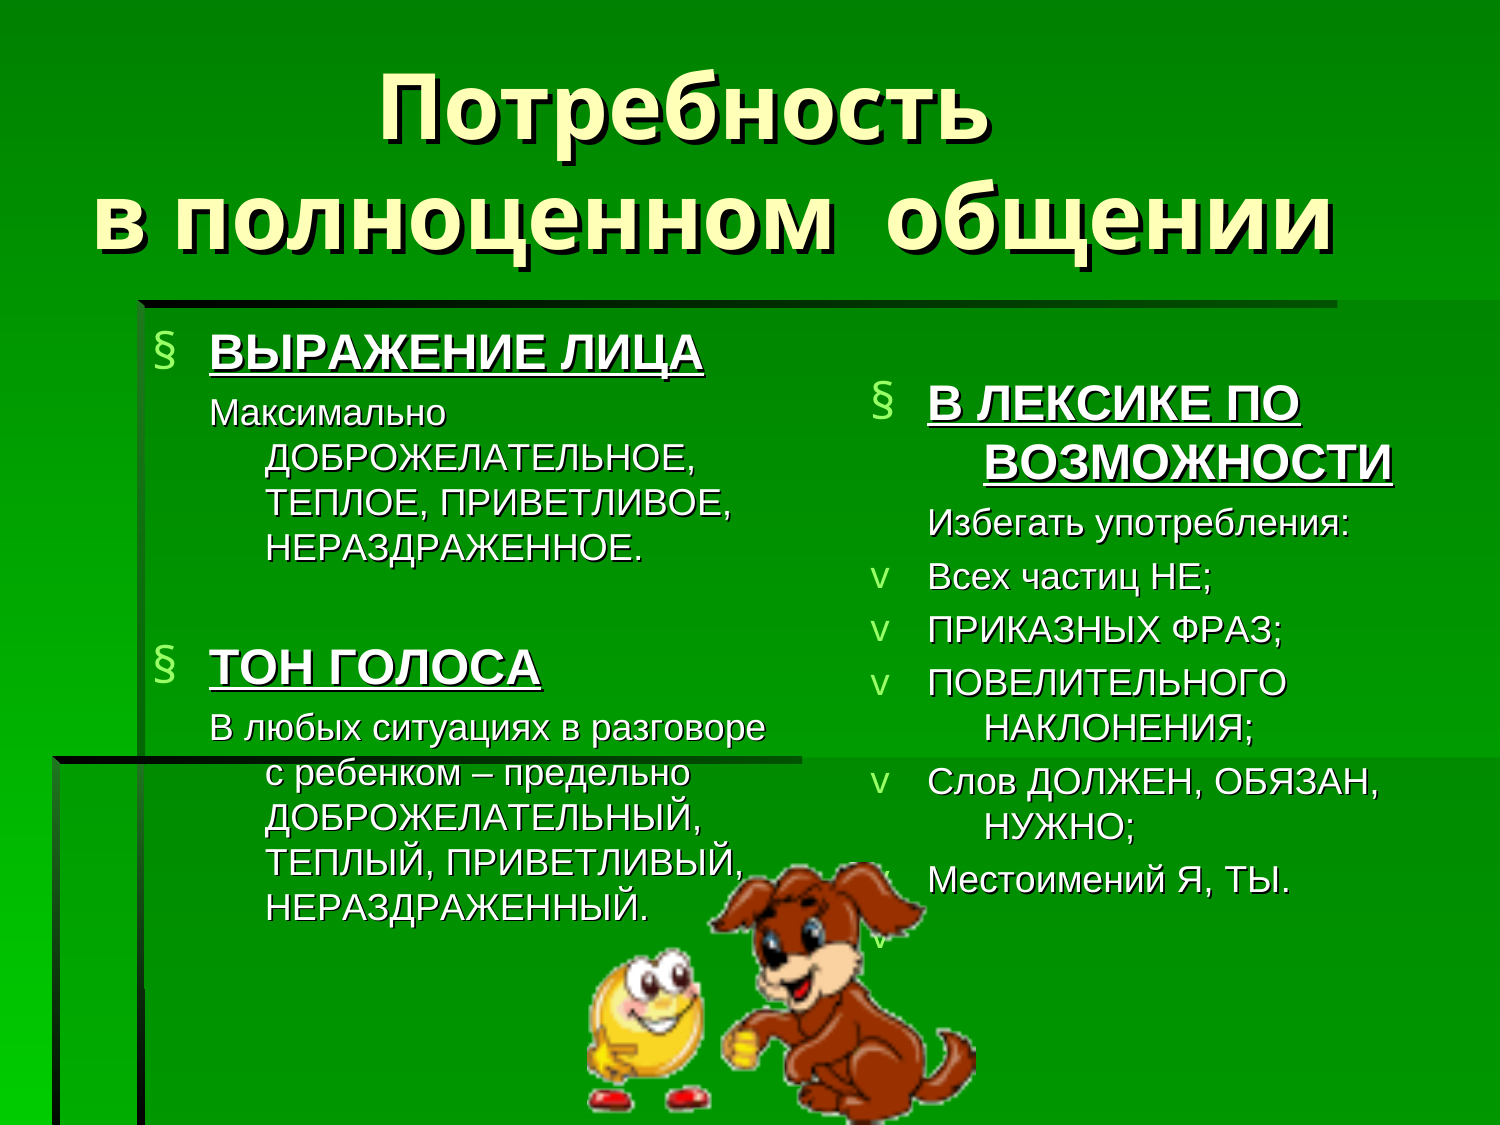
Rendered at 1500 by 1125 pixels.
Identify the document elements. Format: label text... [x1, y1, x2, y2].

list В ЛЕКСИКЕ ПО ВОЗМОЖНОСТИ Избегать употребления: Всех частиц НЕ; ПРИКАЗНЫХ ФРАЗ; ПОВЕЛИТЕЛЬНОГО НАКЛОНЕНИЯ; Слов ДОЛЖЕН, ОБЯЗАН, НУЖНО; Местоимений Я, ТЫ. [855, 362, 1500, 1051]
title Потребность в полноценном общении [75, 40, 1451, 276]
picture [587, 862, 976, 1125]
list ВЫРАЖЕНИЕ ЛИЦА Максимально ДОБРОЖЕЛАТЕЛЬНОЕ, ТЕПЛОЕ, ПРИВЕТЛИВОЕ, НЕРАЗДРАЖЕННОЕ. ТОН ГОЛОСА В любых ситуациях в разговоре с ребенком – предельно ДОБРОЖЕЛАТЕЛЬНЫЙ, ТЕПЛЫЙ, ПРИВЕТЛИВЫЙ, НЕРАЗДРАЖЕННЫЙ. [137, 312, 782, 1001]
